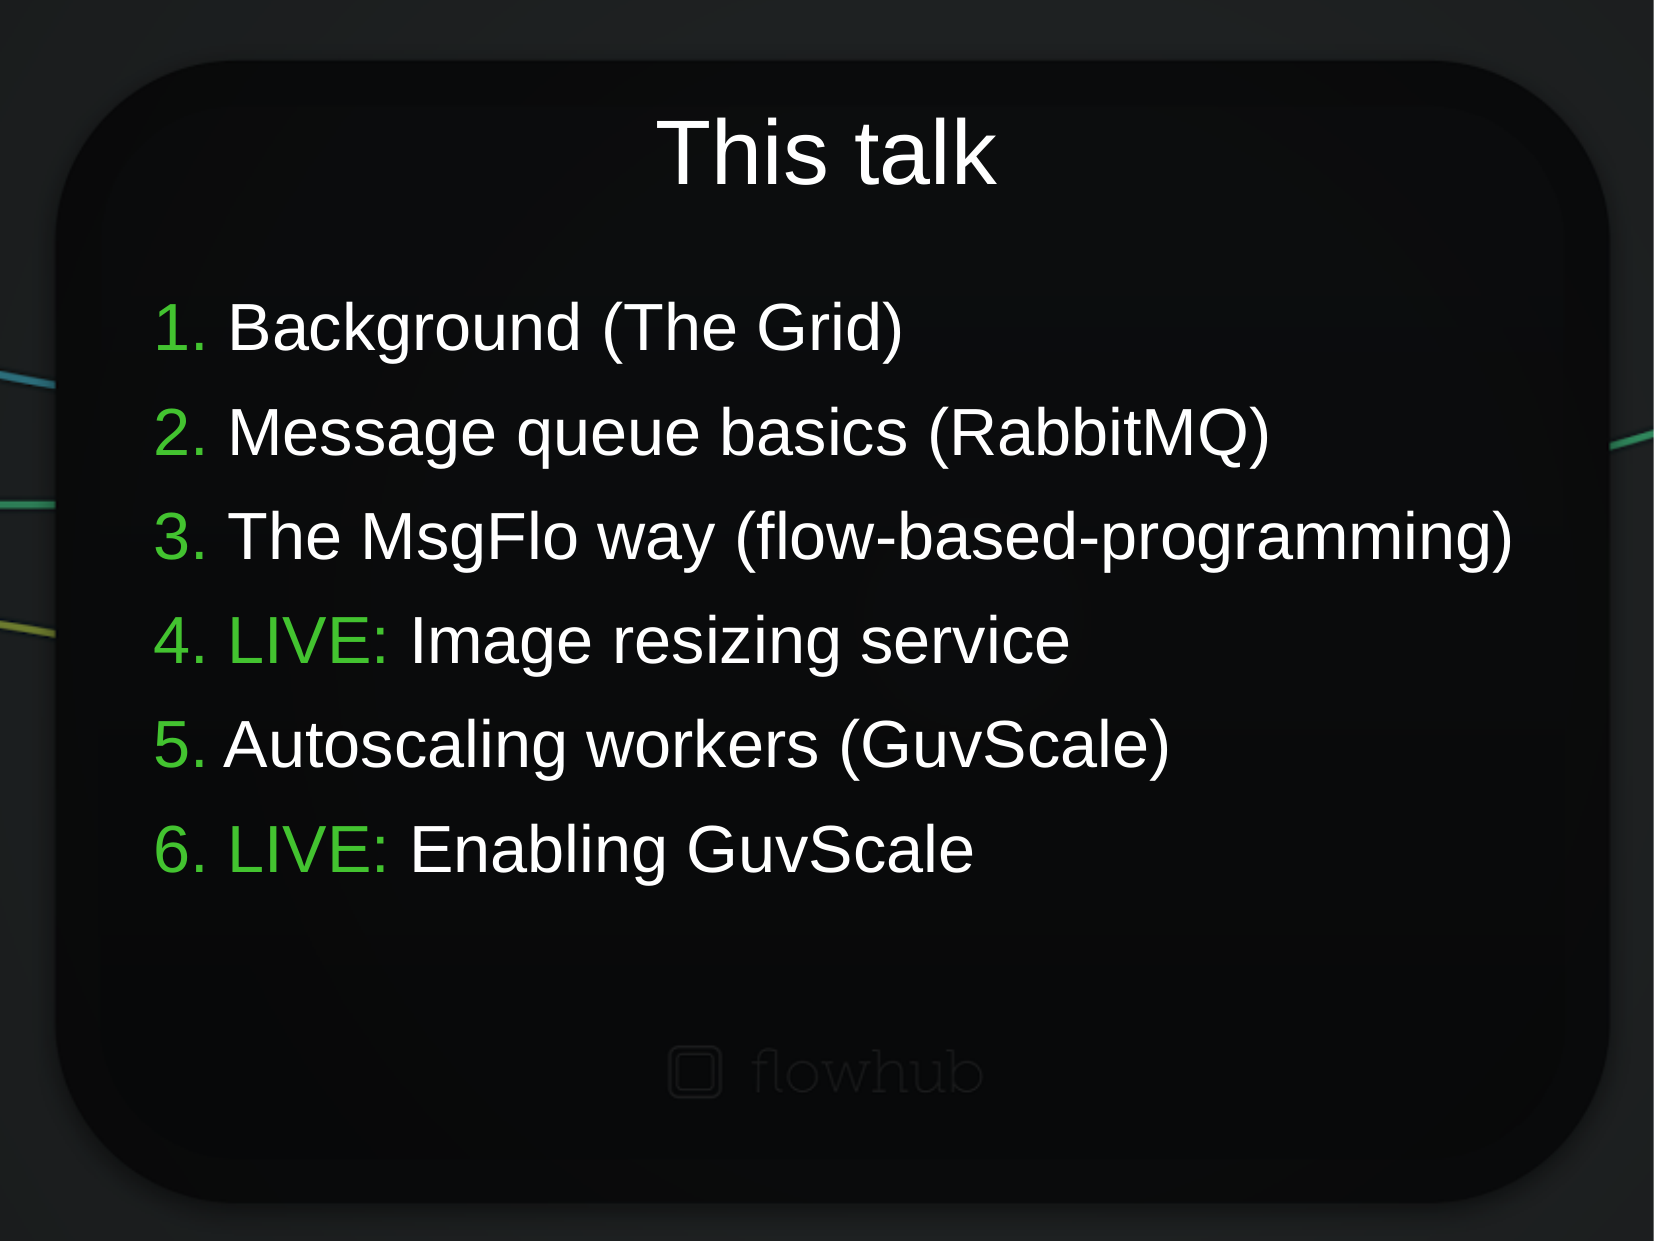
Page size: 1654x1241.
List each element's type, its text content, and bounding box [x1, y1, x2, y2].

list 1. Background (The Grid) 2. Message queue basics (RabbitMQ) 3. The MsgFlo way (flow-based-programming) 4. LIVE: Image resizing service 5. Autoscaling workers (GuvScale) 6. LIVE: Enabling GuvScale [82, 290, 1571, 1010]
picture [0, 0, 1654, 1241]
title This talk [82, 49, 1571, 257]
